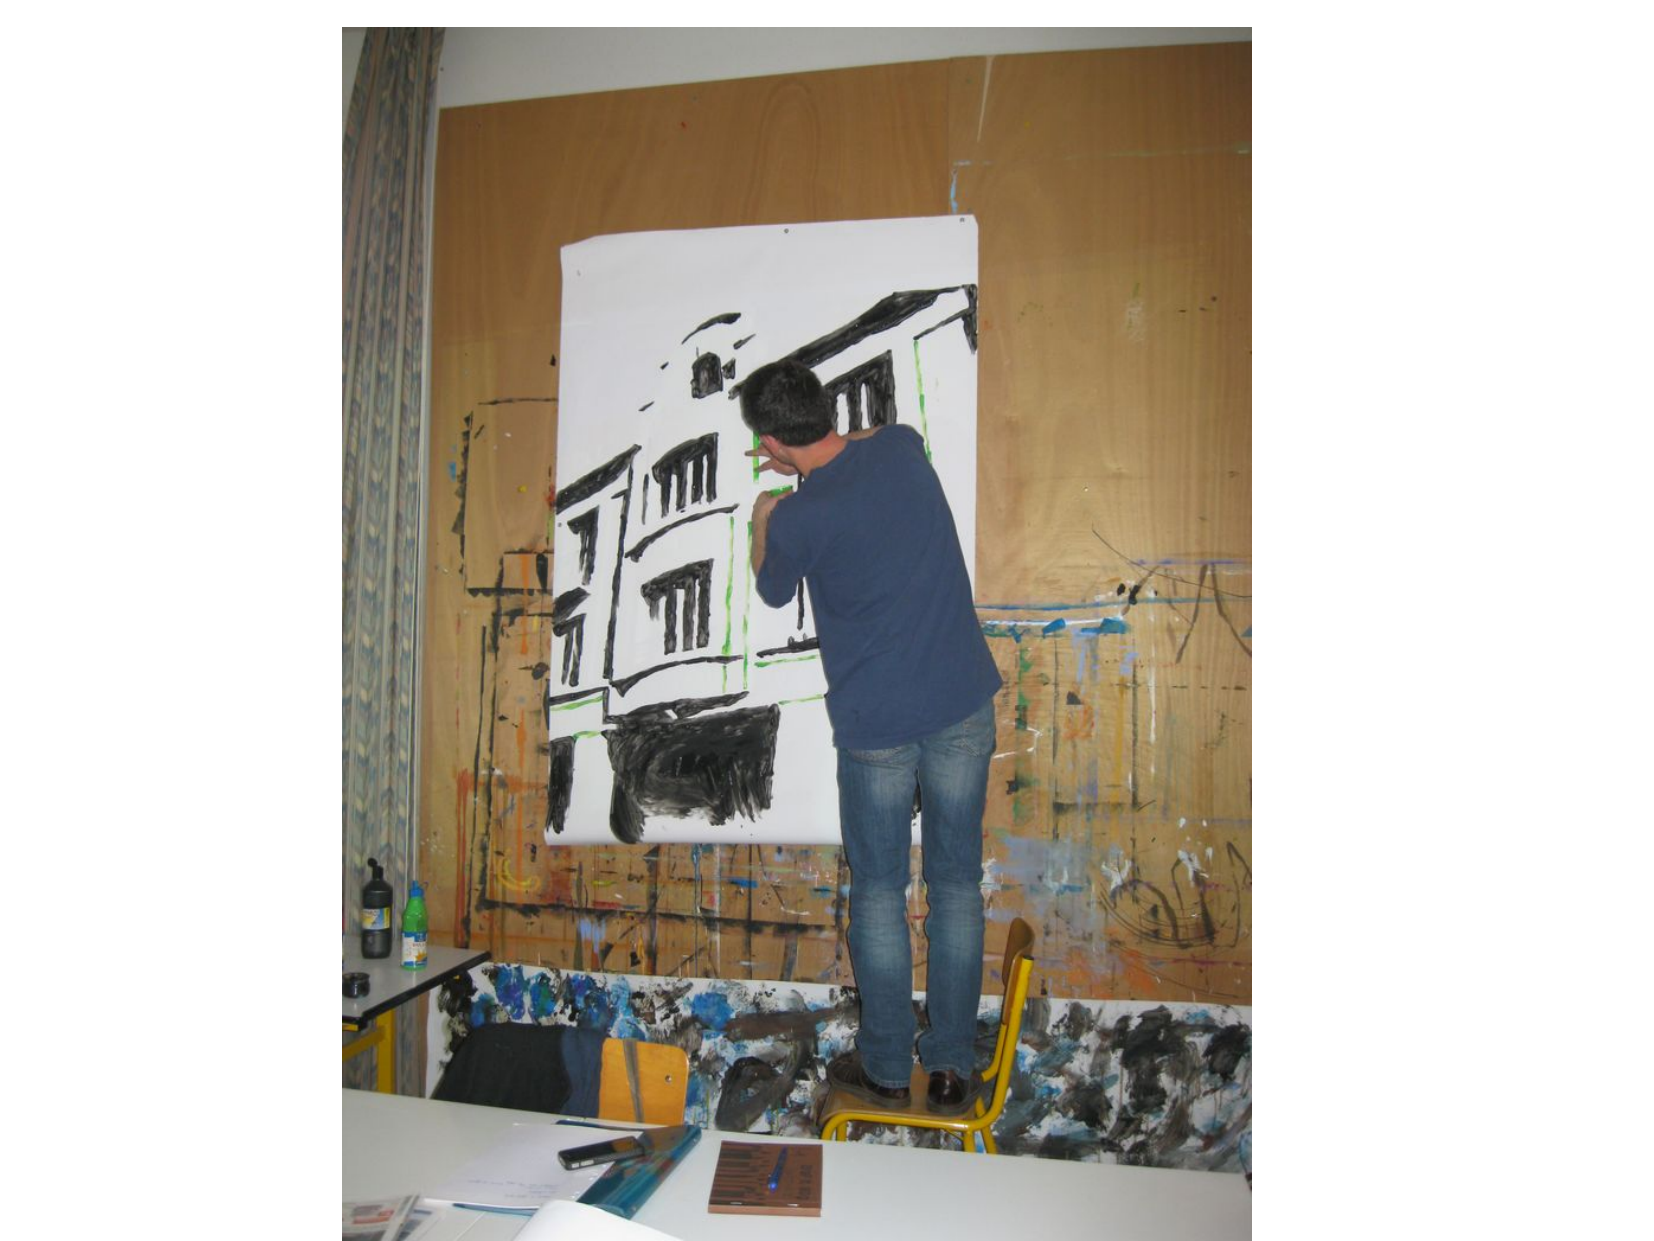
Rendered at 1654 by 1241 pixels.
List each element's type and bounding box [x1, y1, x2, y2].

picture [342, 27, 1252, 1241]
